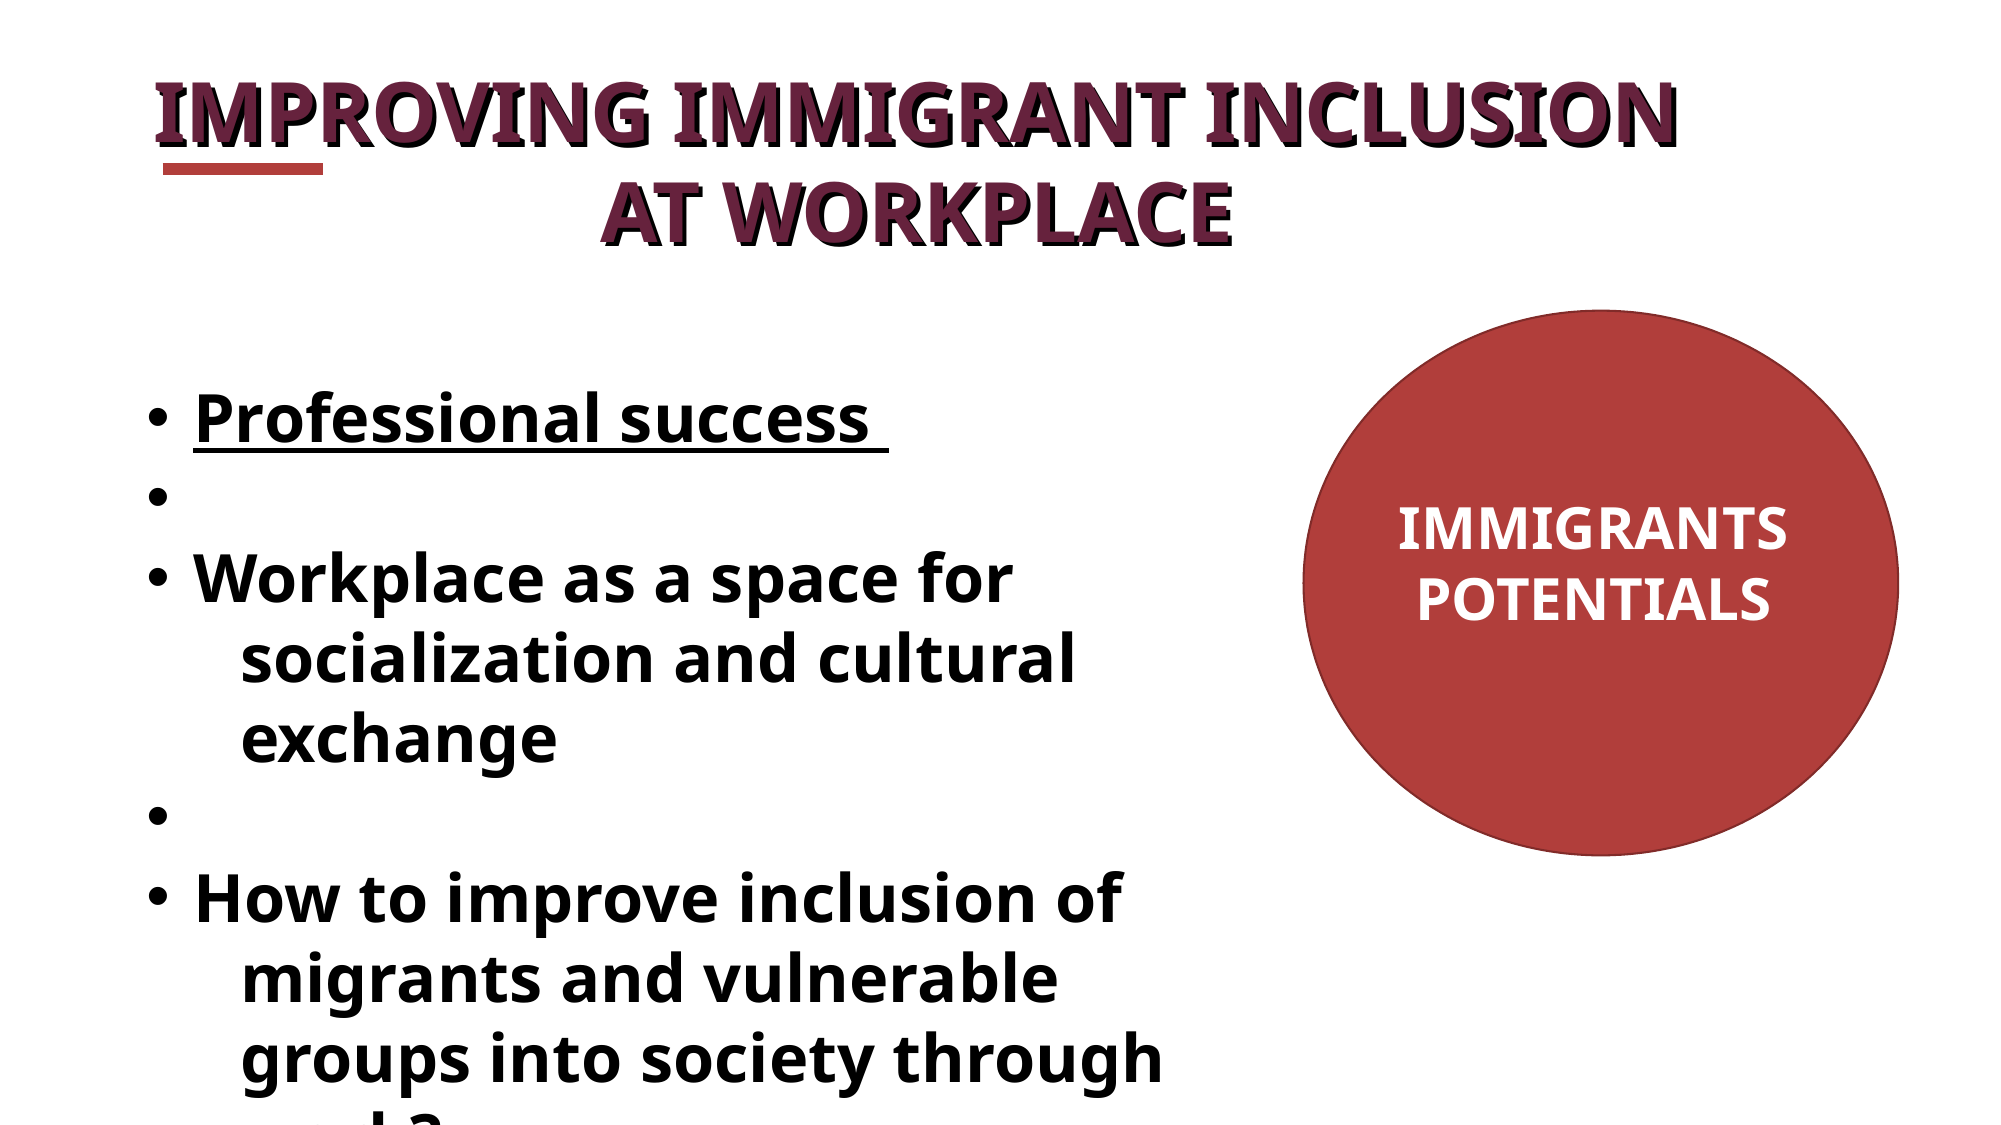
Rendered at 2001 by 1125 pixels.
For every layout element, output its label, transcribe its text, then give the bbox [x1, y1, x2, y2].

title IMPROVING IMMIGRANT INCLUSION AT WORKPLACE [109, 51, 1724, 268]
text_box IMMIGRANTS POTENTIALS [1346, 484, 1856, 641]
text_box Professional success Workplace as a space for socialization and cultural exchange How to improve inclusion of migrants and vulnerable groups into society through work? [131, 288, 1267, 1125]
text_box [1303, 310, 1899, 856]
